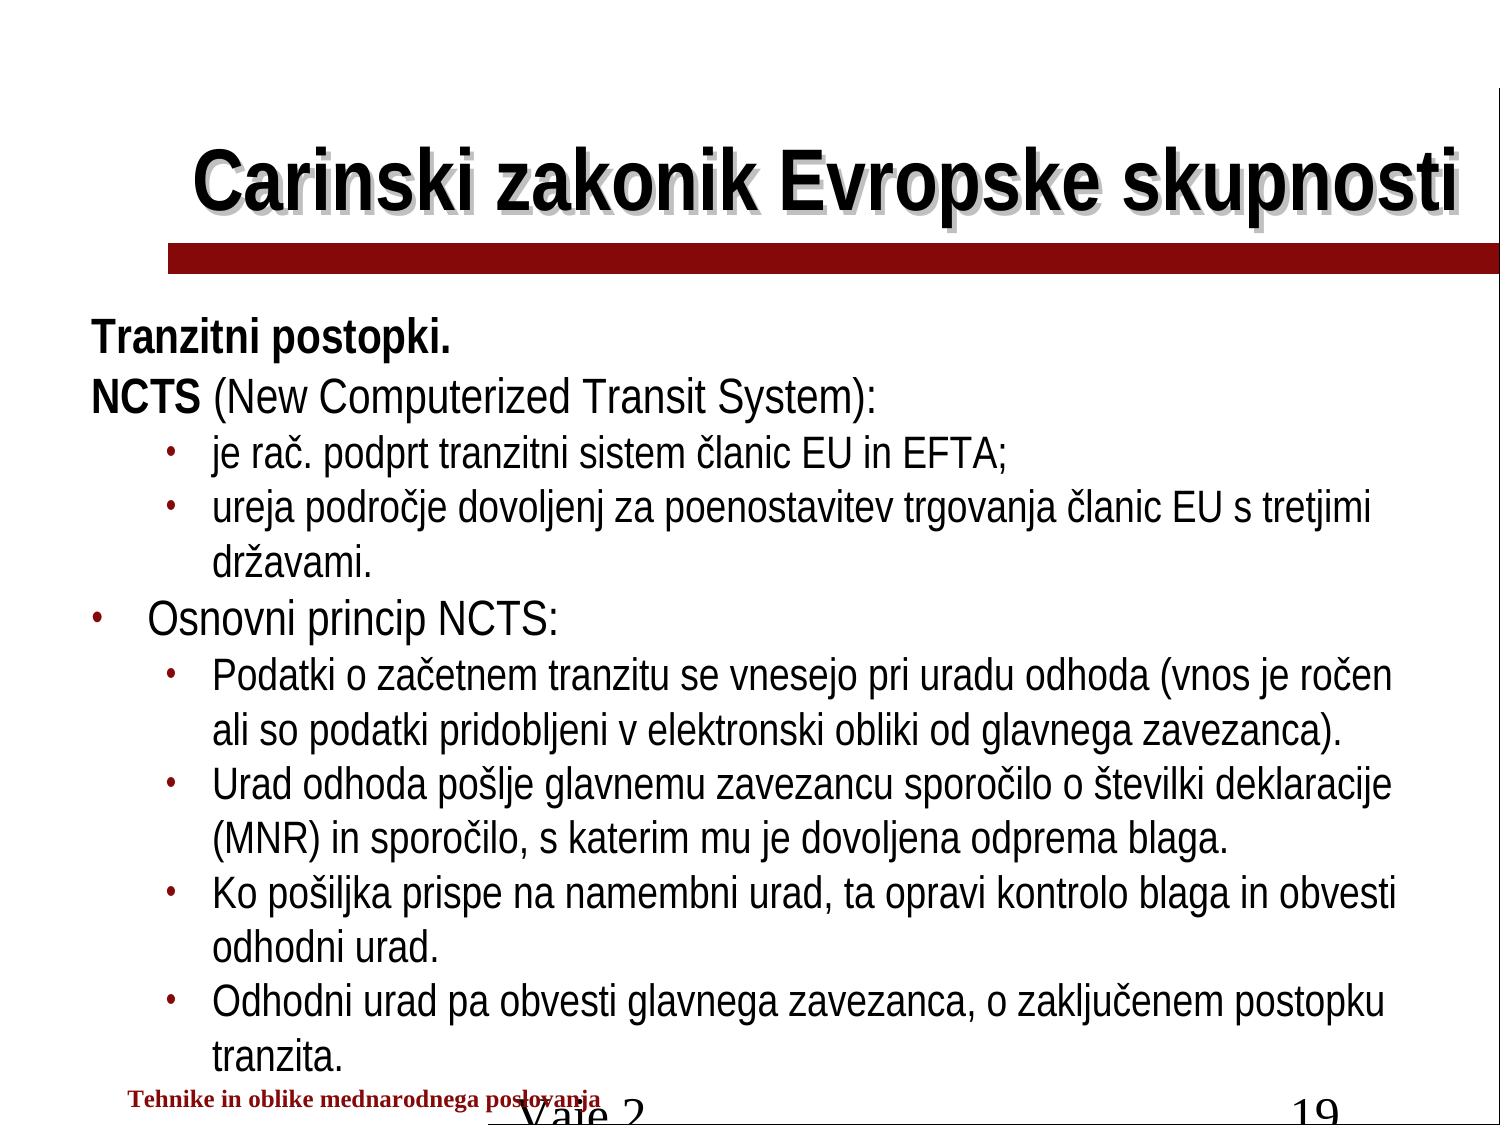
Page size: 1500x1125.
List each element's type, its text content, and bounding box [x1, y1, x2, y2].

title Carinski zakonik Evropske skupnosti [151, 100, 1500, 251]
text_box Tranzitni postopki. NCTS (New Computerized Transit System): je rač. podprt tranzitni sistem članic EU in EFTA; ureja področje dovoljenj za poenostavitev trgovanja članic EU s tretjimi državami. Osnovni princip NCTS: Podatki o začetnem tranzitu se vnesejo pri uradu odhoda (vnos je ročen ali so podatki pridobljeni v elektronski obliki od glavnega zavezanca). Urad odhoda pošlje glavnemu zavezancu sporočilo o številki deklaracije (MNR) in sporočilo, s katerim mu je dovoljena odprema blaga. Ko pošiljka prispe na namembni urad, ta opravi kontrolo blaga in obvesti odhodni urad. Odhodni urad pa obvesti glavnega zavezanca, o zaključenem postopku tranzita. [76, 290, 1427, 1091]
